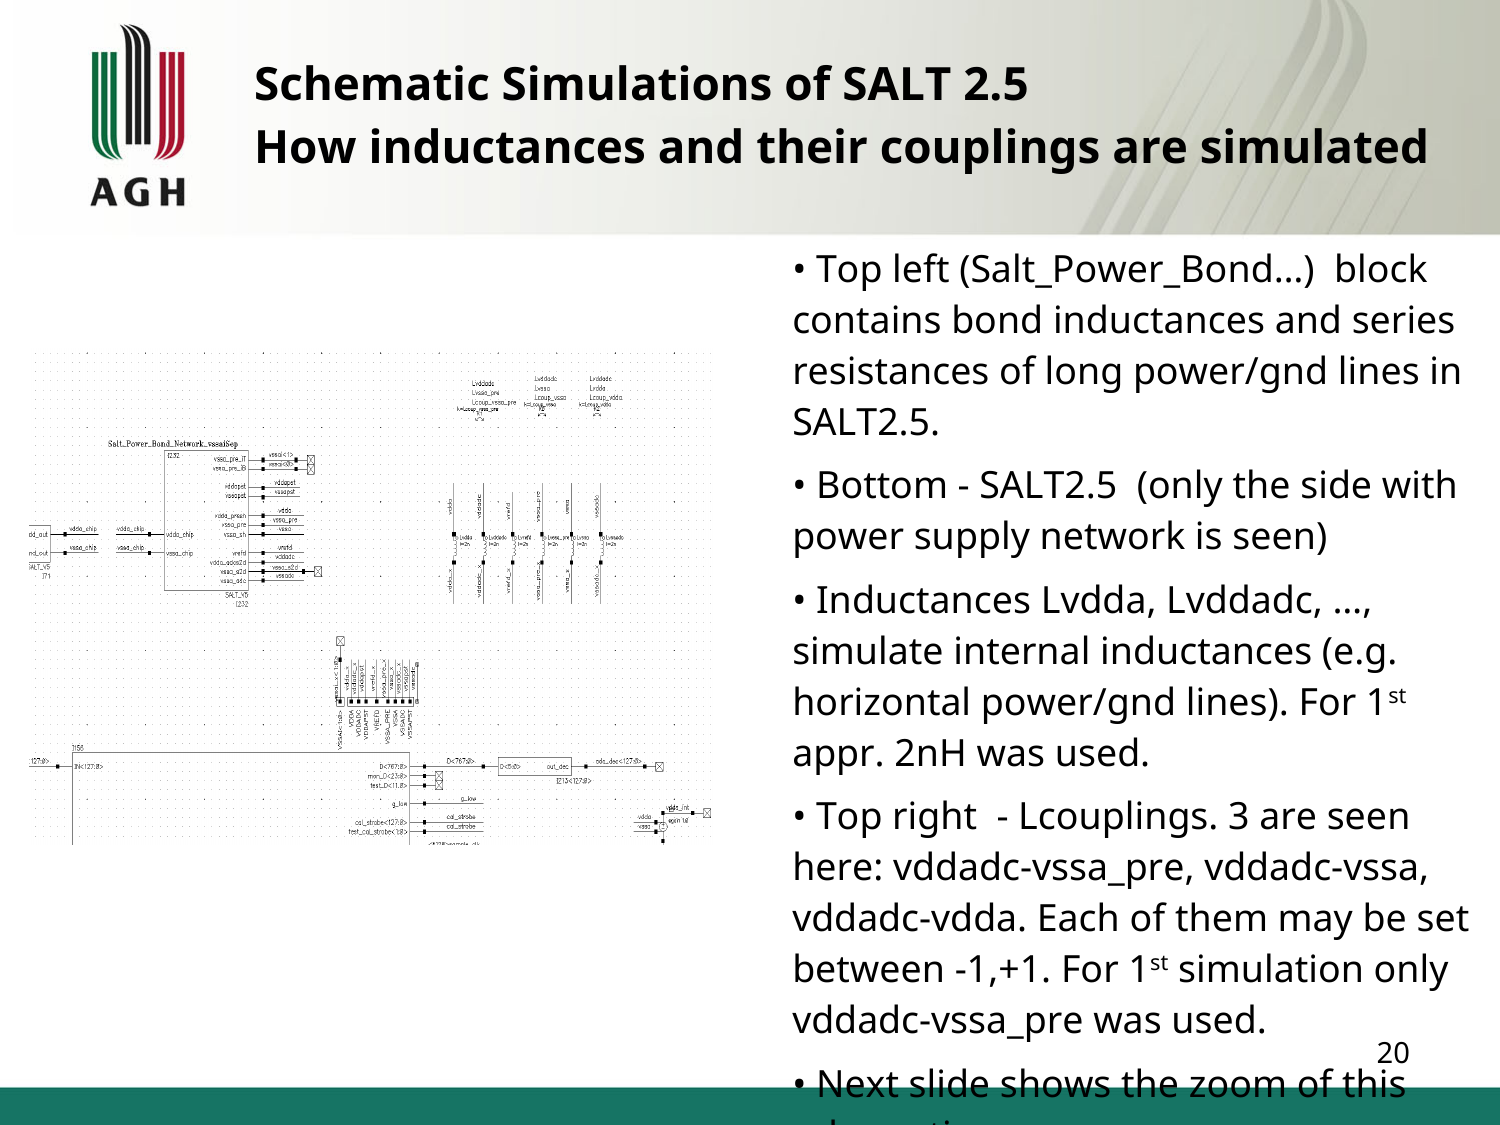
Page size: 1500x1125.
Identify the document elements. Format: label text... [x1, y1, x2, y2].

title Schematic Simulations of SALT 2.5 How inductances and their couplings are simulated [254, 34, 1489, 194]
picture [0, 0, 1500, 1125]
list Top left (Salt_Power_Bond…) block contains bond inductances and series resistances of long power/gnd lines in SALT2.5. Bottom - SALT2.5 (only the side with power supply network is seen) Inductances Lvdda, Lvddadc, …, simulate internal inductances (e.g. horizontal power/gnd lines). For 1st appr. 2nH was used. Top right - Lcouplings. 3 are seen here: vddadc-vssa_pre, vddadc-vssa, vddadc-vdda. Each of them may be set between -1,+1. For 1st simulation only vddadc-vssa_pre was used. Next slide shows the zoom of this schematic... [732, 242, 1483, 1078]
